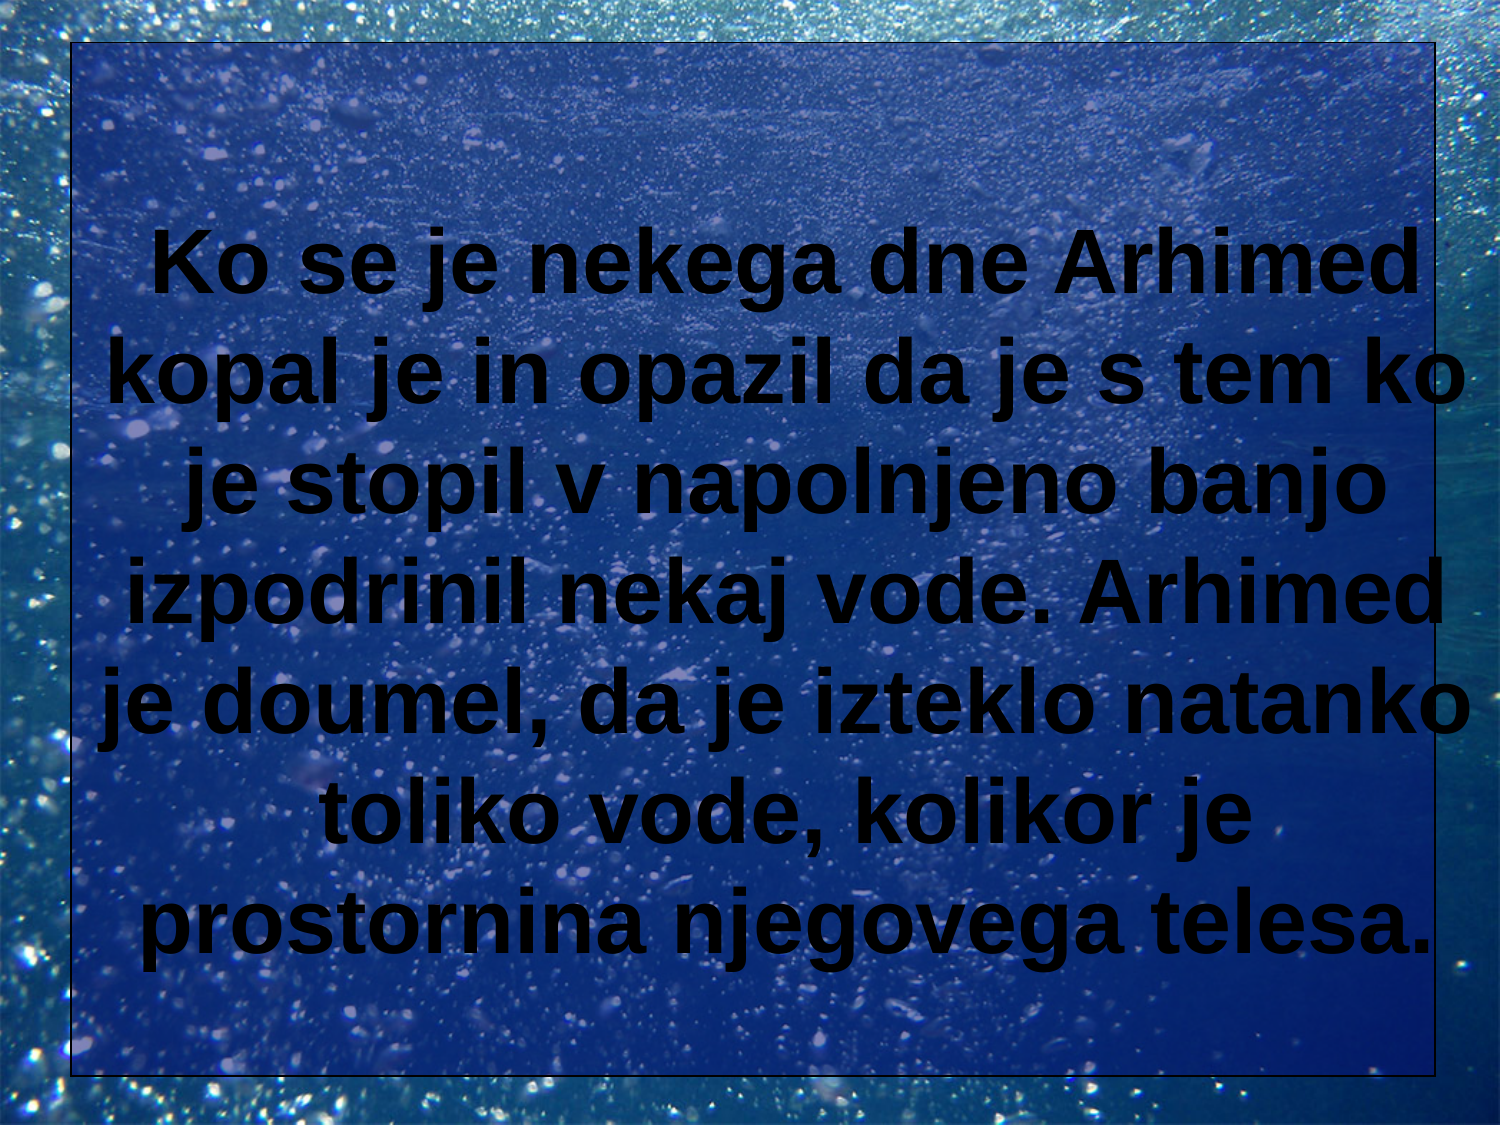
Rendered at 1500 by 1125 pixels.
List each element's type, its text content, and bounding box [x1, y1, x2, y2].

picture [0, 0, 1500, 1125]
title Ko se je nekega dne Arhimed kopal je in opazil da je s tem ko je stopil v napolnjeno banjo izpodrinil nekaj vode. Arhimed je doumel, da je izteklo natanko toliko vode, kolikor je prostornina njegovega telesa. [75, 48, 1500, 1125]
